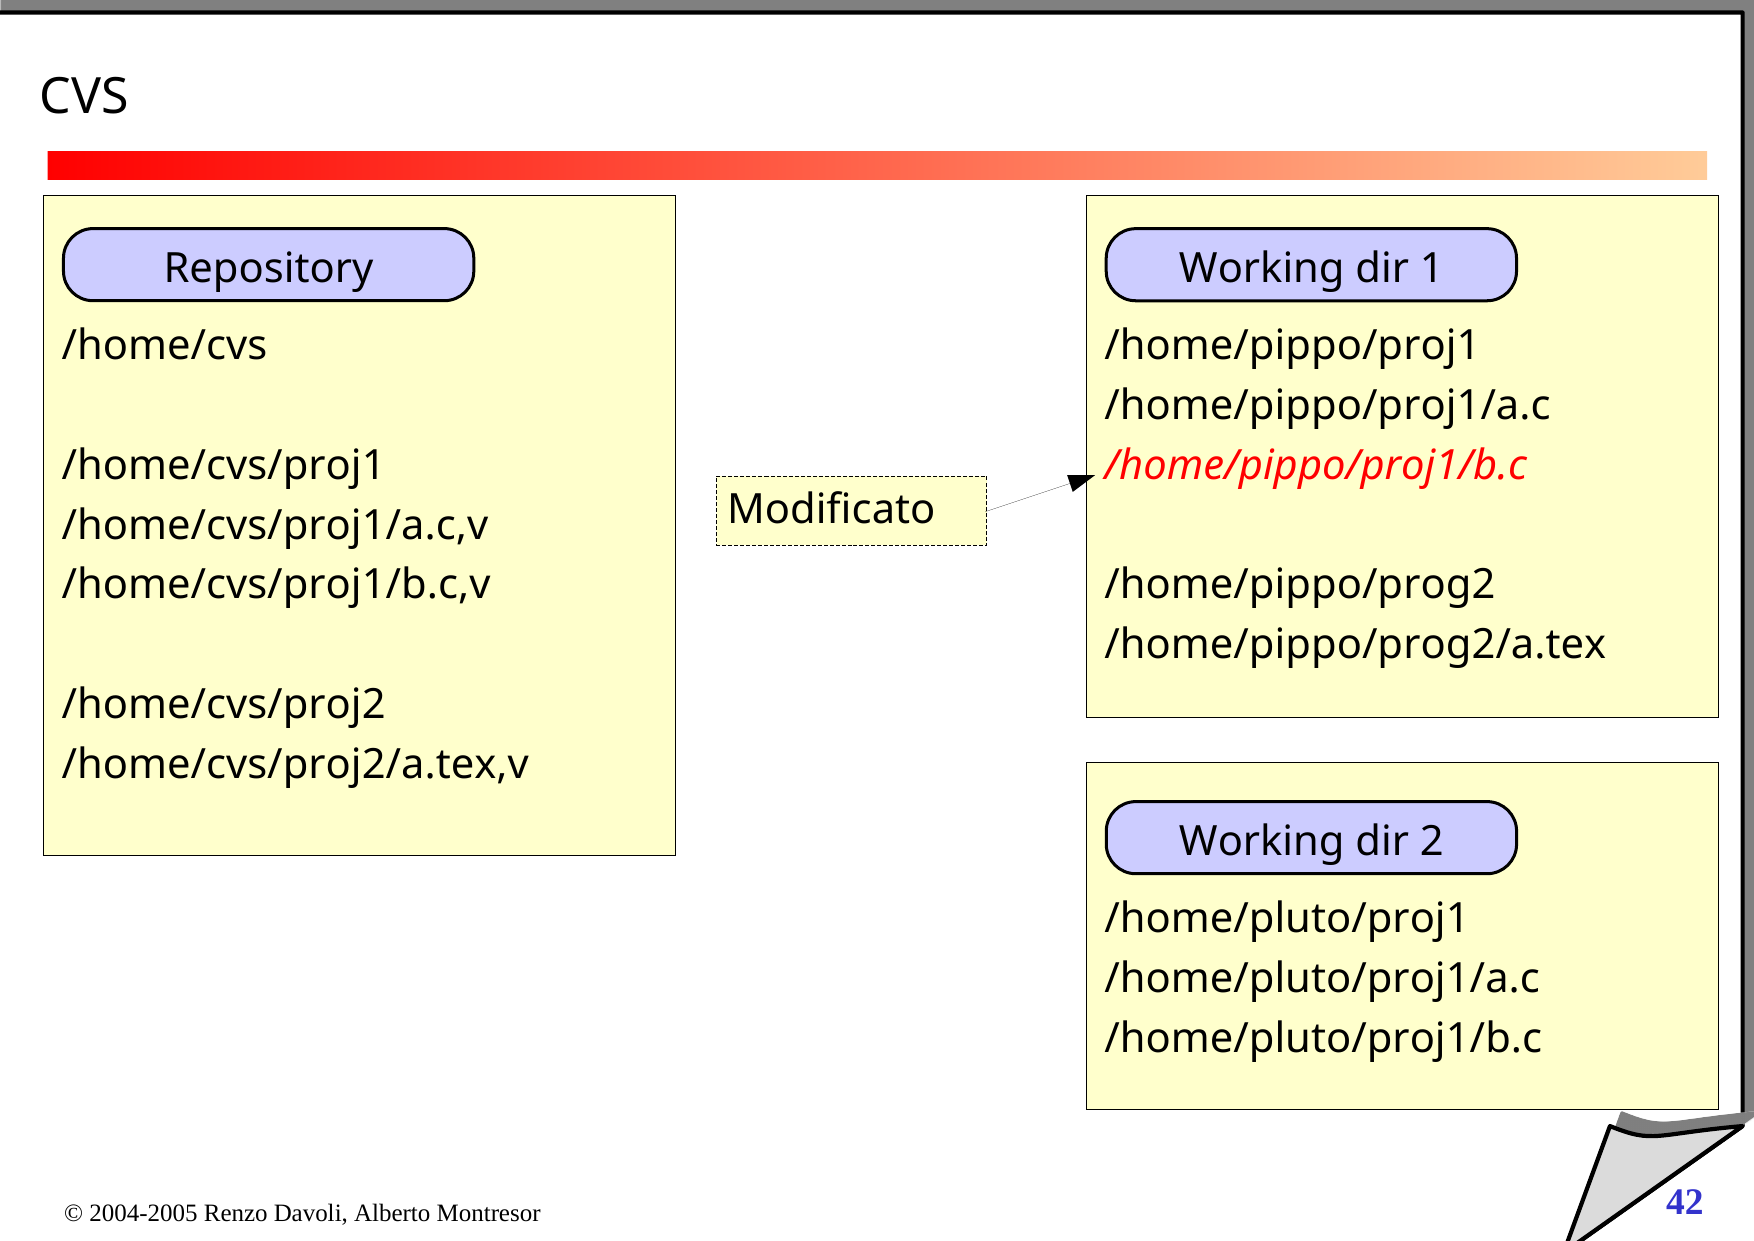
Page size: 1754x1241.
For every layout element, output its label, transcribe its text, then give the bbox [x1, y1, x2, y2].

text_box Modificato [716, 476, 987, 546]
text_box [43, 195, 676, 856]
text_box Working dir 2 [1106, 801, 1517, 874]
text_box /home/pippo/proj1 /home/pippo/proj1/a.c /home/pippo/proj1/b.c /home/pippo/prog2 /home/pippo/prog2/a.tex [1104, 312, 1701, 715]
text_box Working dir 1 [1106, 228, 1517, 301]
title CVS [40, 49, 1714, 144]
text_box Repository [63, 228, 474, 301]
text_box [1086, 762, 1719, 1110]
text_box /home/cvs /home/cvs/proj1 /home/cvs/proj1/a.c,v /home/cvs/proj1/b.c,v /home/cvs/proj2 /home/cvs/proj2/a.tex,v [61, 312, 658, 850]
text_box /home/pluto/proj1 /home/pluto/proj1/a.c /home/pluto/proj1/b.c [1104, 885, 1701, 1153]
text_box [1086, 195, 1719, 718]
